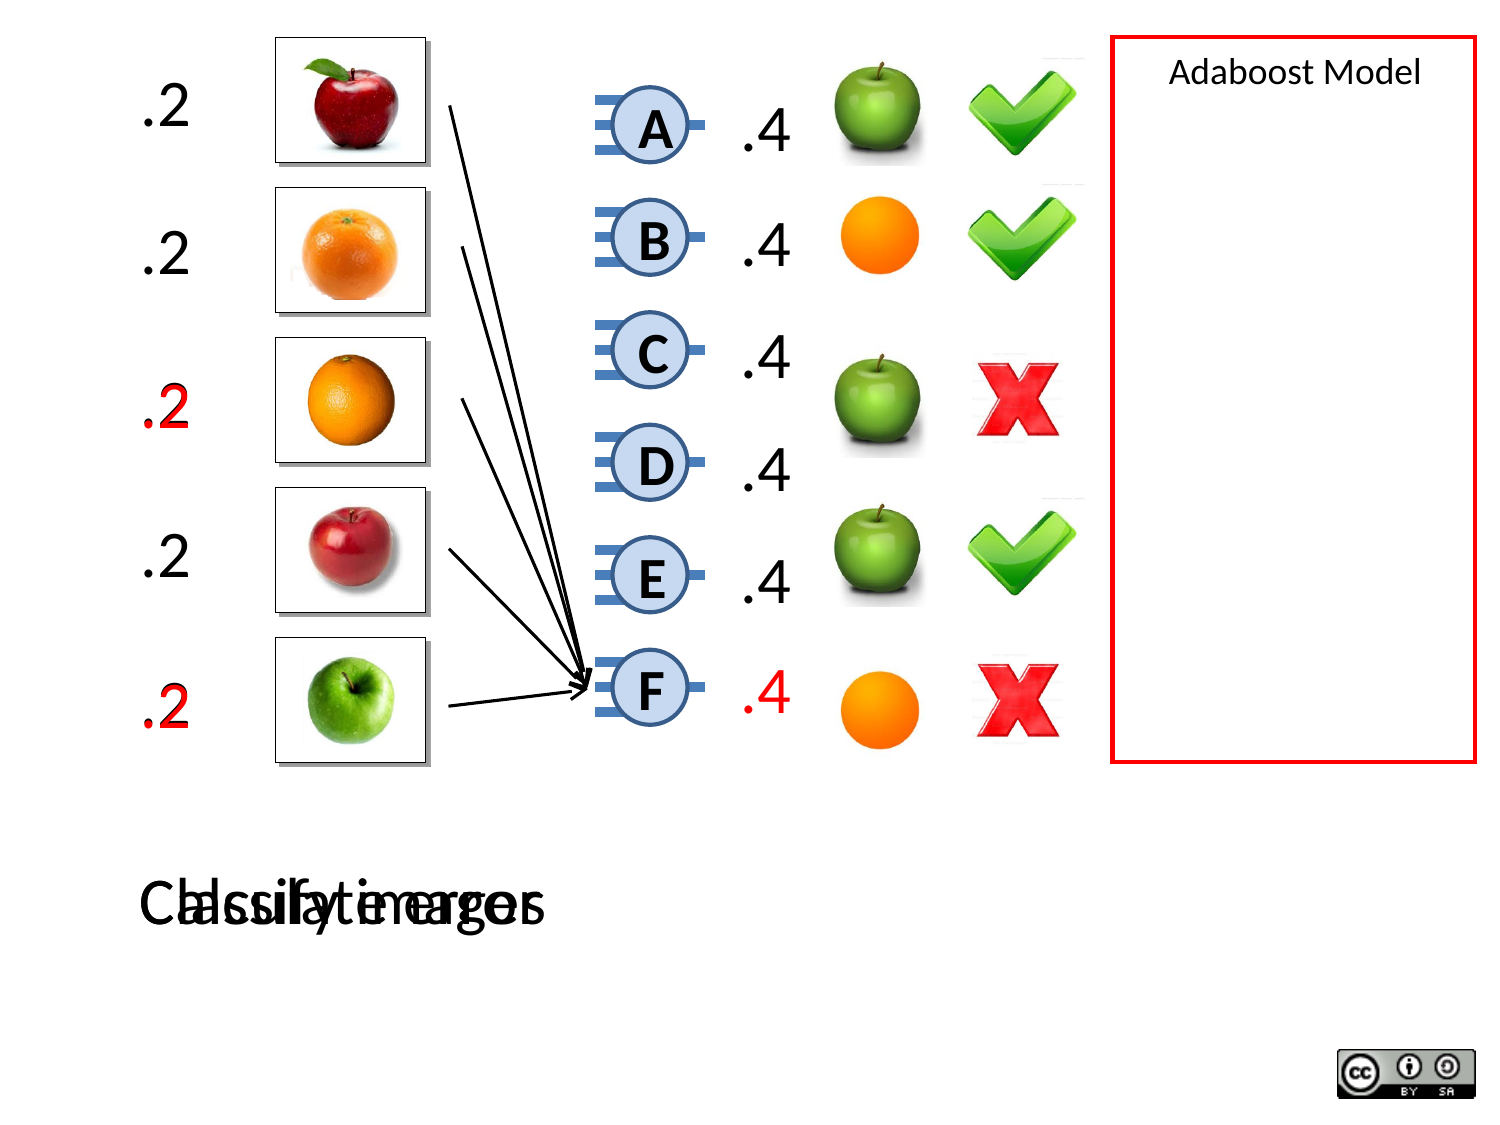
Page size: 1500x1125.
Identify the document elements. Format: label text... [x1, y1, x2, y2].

text_box .4 [725, 529, 806, 625]
picture [836, 191, 925, 284]
text_box Calculate error [124, 849, 901, 946]
picture [290, 196, 411, 300]
picture [951, 57, 1085, 166]
picture [972, 654, 1063, 745]
text_box .4 [725, 304, 806, 400]
text_box .2 [125, 503, 206, 599]
text_box .4 [725, 416, 806, 513]
picture [830, 346, 932, 458]
text_box A [612, 87, 688, 163]
picture [304, 350, 397, 450]
picture [297, 497, 404, 606]
text_box [275, 637, 426, 763]
text_box [275, 487, 426, 613]
text_box [275, 187, 426, 313]
text_box .2 [125, 199, 206, 296]
text_box .4 [725, 191, 806, 288]
picture [303, 652, 398, 747]
picture [300, 56, 401, 159]
picture [1337, 1049, 1476, 1099]
text_box B [612, 199, 688, 275]
picture [950, 497, 1085, 606]
text_box E [612, 537, 688, 613]
picture [830, 496, 932, 607]
text_box C [612, 312, 688, 388]
text_box [275, 37, 426, 163]
picture [972, 353, 1063, 444]
picture [950, 183, 1085, 291]
text_box .4 [725, 76, 806, 173]
text_box F [612, 649, 688, 725]
text_box .2 [125, 654, 206, 750]
text_box .2 [125, 354, 206, 450]
text_box [275, 337, 426, 463]
picture [836, 666, 925, 759]
text_box .2 [125, 51, 206, 148]
text_box .4 [725, 639, 806, 735]
text_box D [612, 424, 688, 500]
text_box Adaboost Model [1114, 39, 1477, 100]
picture [830, 54, 932, 166]
